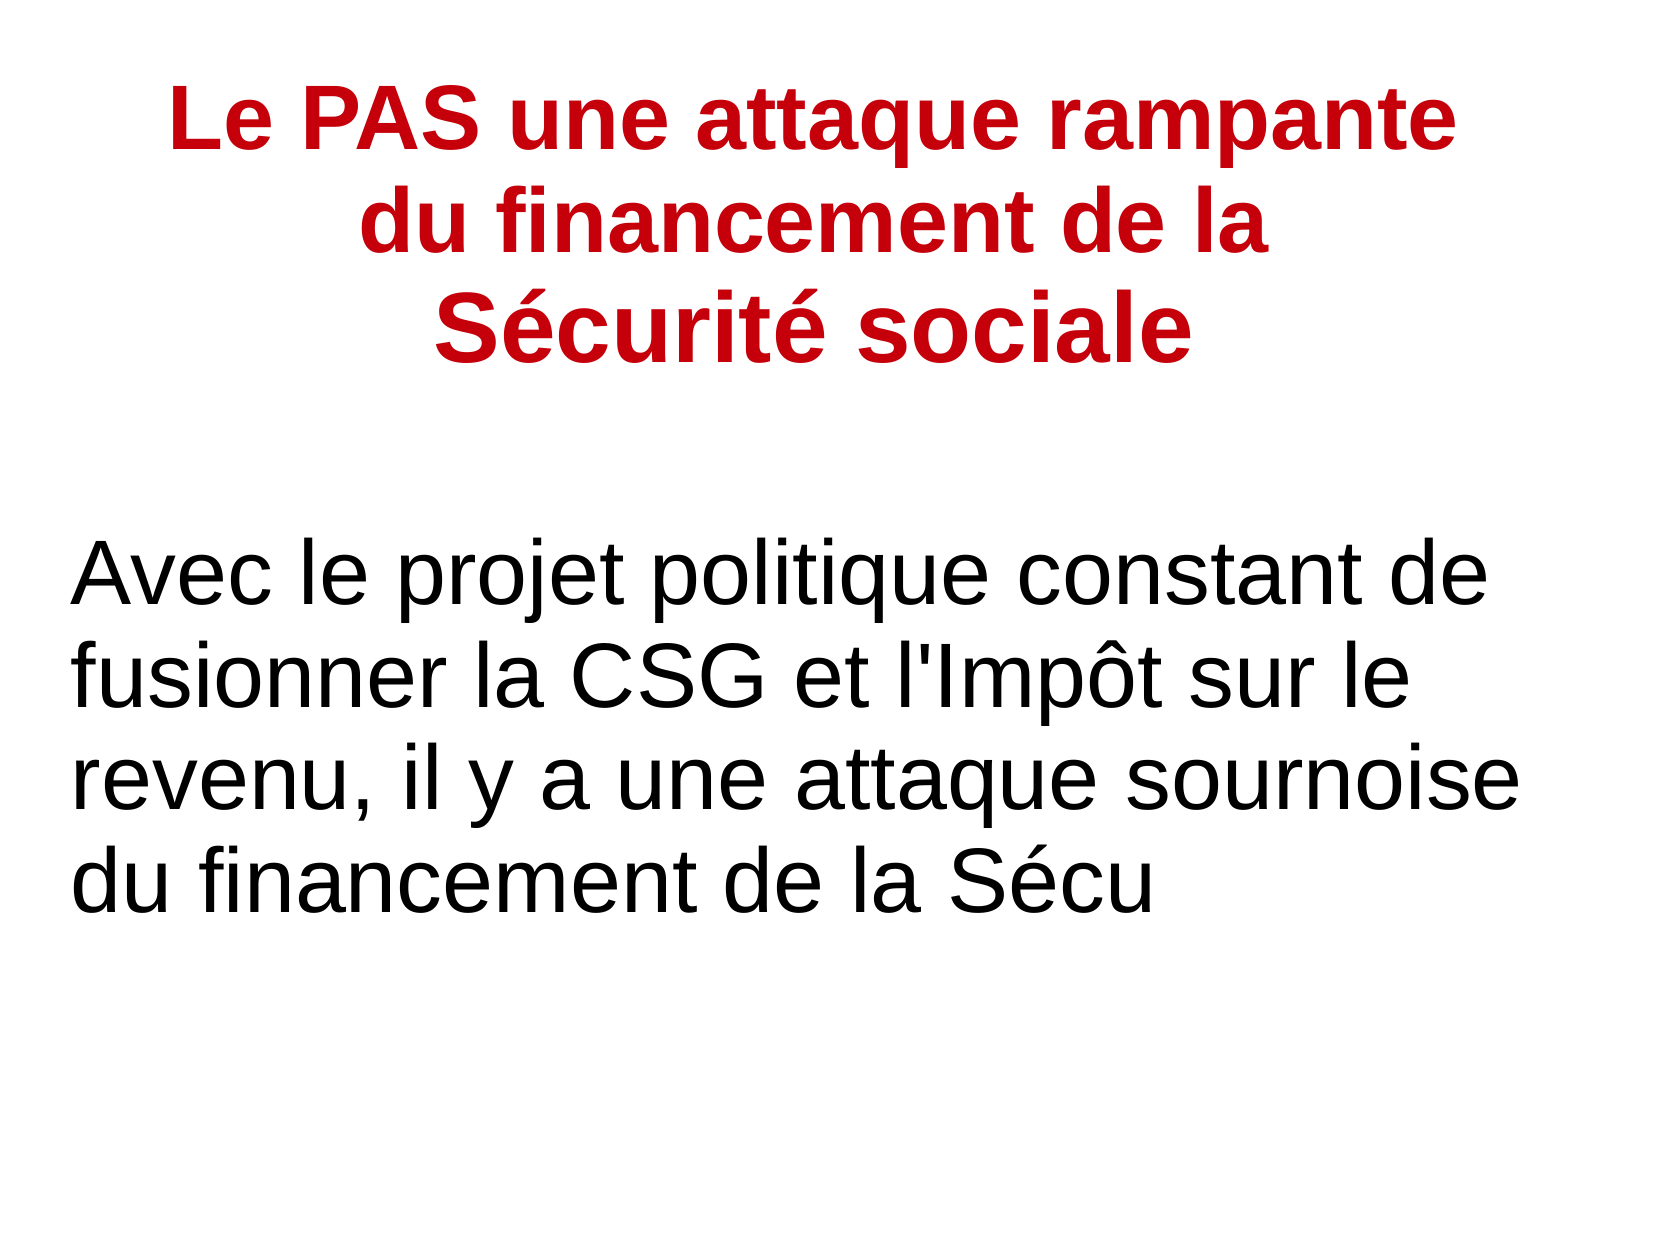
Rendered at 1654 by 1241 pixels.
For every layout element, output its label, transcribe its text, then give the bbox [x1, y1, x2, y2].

title Le PAS une attaque rampante du financement de la Sécurité sociale [82, 25, 1571, 389]
list Avec le projet politique constant de fusionner la CSG et l'Impôt sur le revenu, il y a une attaque sournoise du financement de la Sécu [70, 389, 1571, 1234]
